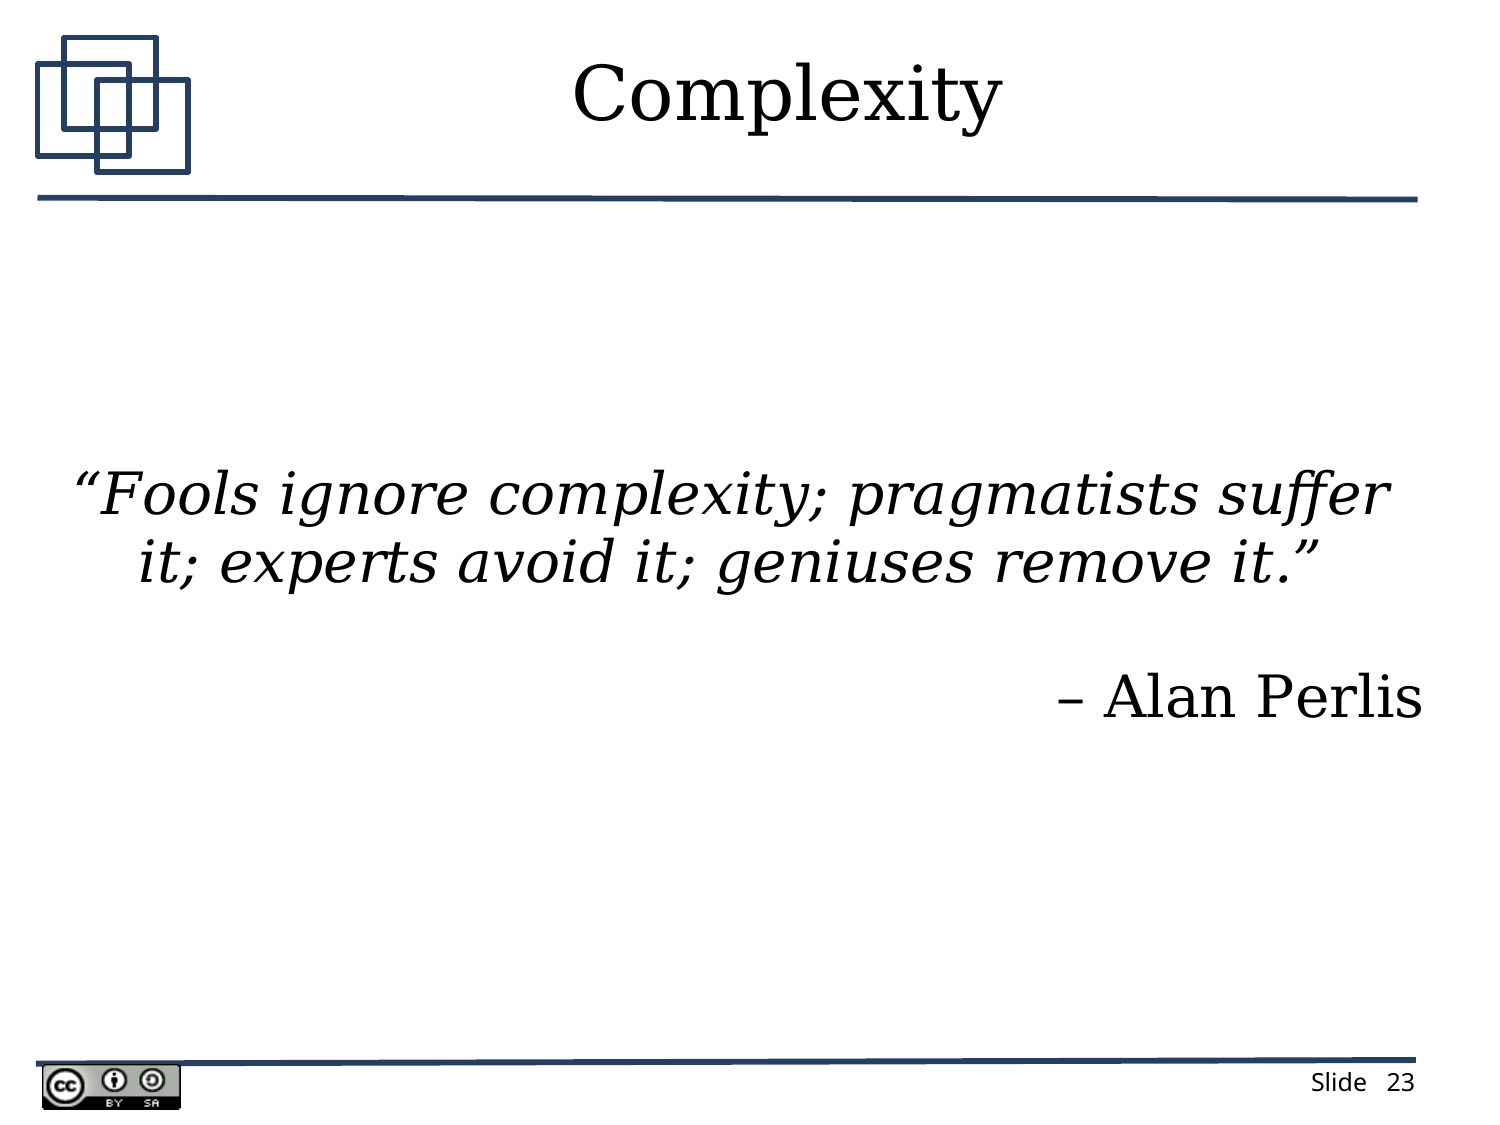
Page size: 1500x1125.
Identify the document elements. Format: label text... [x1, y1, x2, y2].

subtitle “Fools ignore complexity; pragmatists suffer it; experts avoid it; geniuses remove it.” – Alan Perlis [37, 224, 1425, 968]
picture [42, 1064, 181, 1110]
title Complexity [150, 0, 1425, 188]
